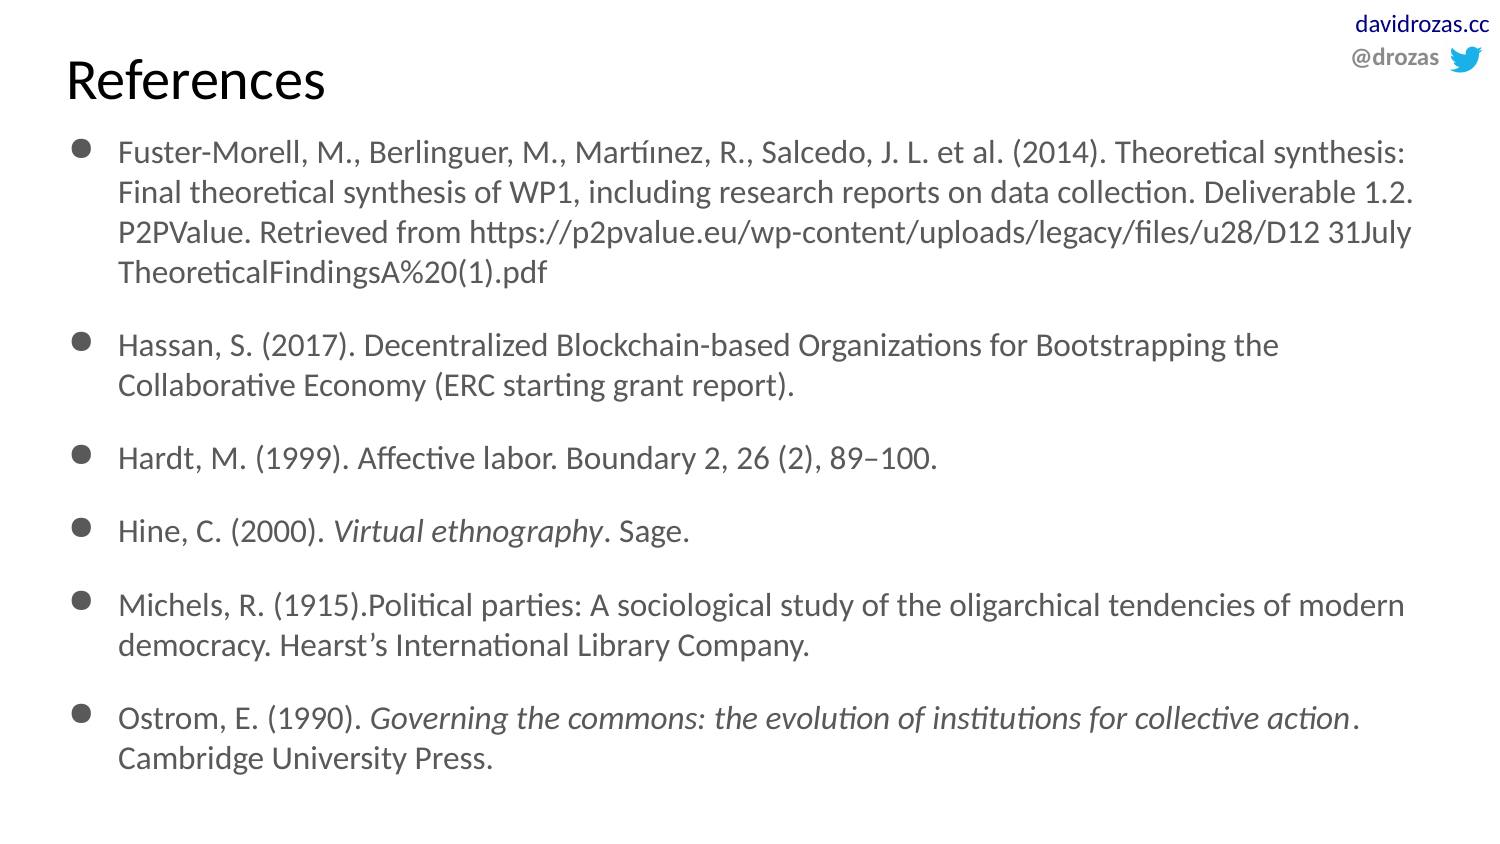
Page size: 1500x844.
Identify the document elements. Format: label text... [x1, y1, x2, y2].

title References [51, 25, 1449, 120]
list Fuster-Morell, M., Berlinguer, M., Martíınez, R., Salcedo, J. L. et al. (2014). Theoretical synthesis: Final theoretical synthesis of WP1, including research reports on data collection. Deliverable 1.2. P2PValue. Retrieved from https://p2pvalue.eu/wp-content/uploads/legacy/files/u28/D12 31July TheoreticalFindingsA%20(1).pdf Hassan, S. (2017). Decentralized Blockchain-based Organizations for Bootstrapping the Collaborative Economy (ERC starting grant report). Hardt, M. (1999). Affective labor. Boundary 2, 26 (2), 89–100. Hine, C. (2000). Virtual ethnography. Sage. Michels, R. (1915).Political parties: A sociological study of the oligarchical tendencies of modern democracy. Hearst’s International Library Company. Ostrom, E. (1990). Governing the commons: the evolution of institutions for collective action. Cambridge University Press. [28, 41, 1449, 603]
picture [1449, 46, 1489, 82]
text_box davidrozas.cc [1340, 5, 1500, 46]
